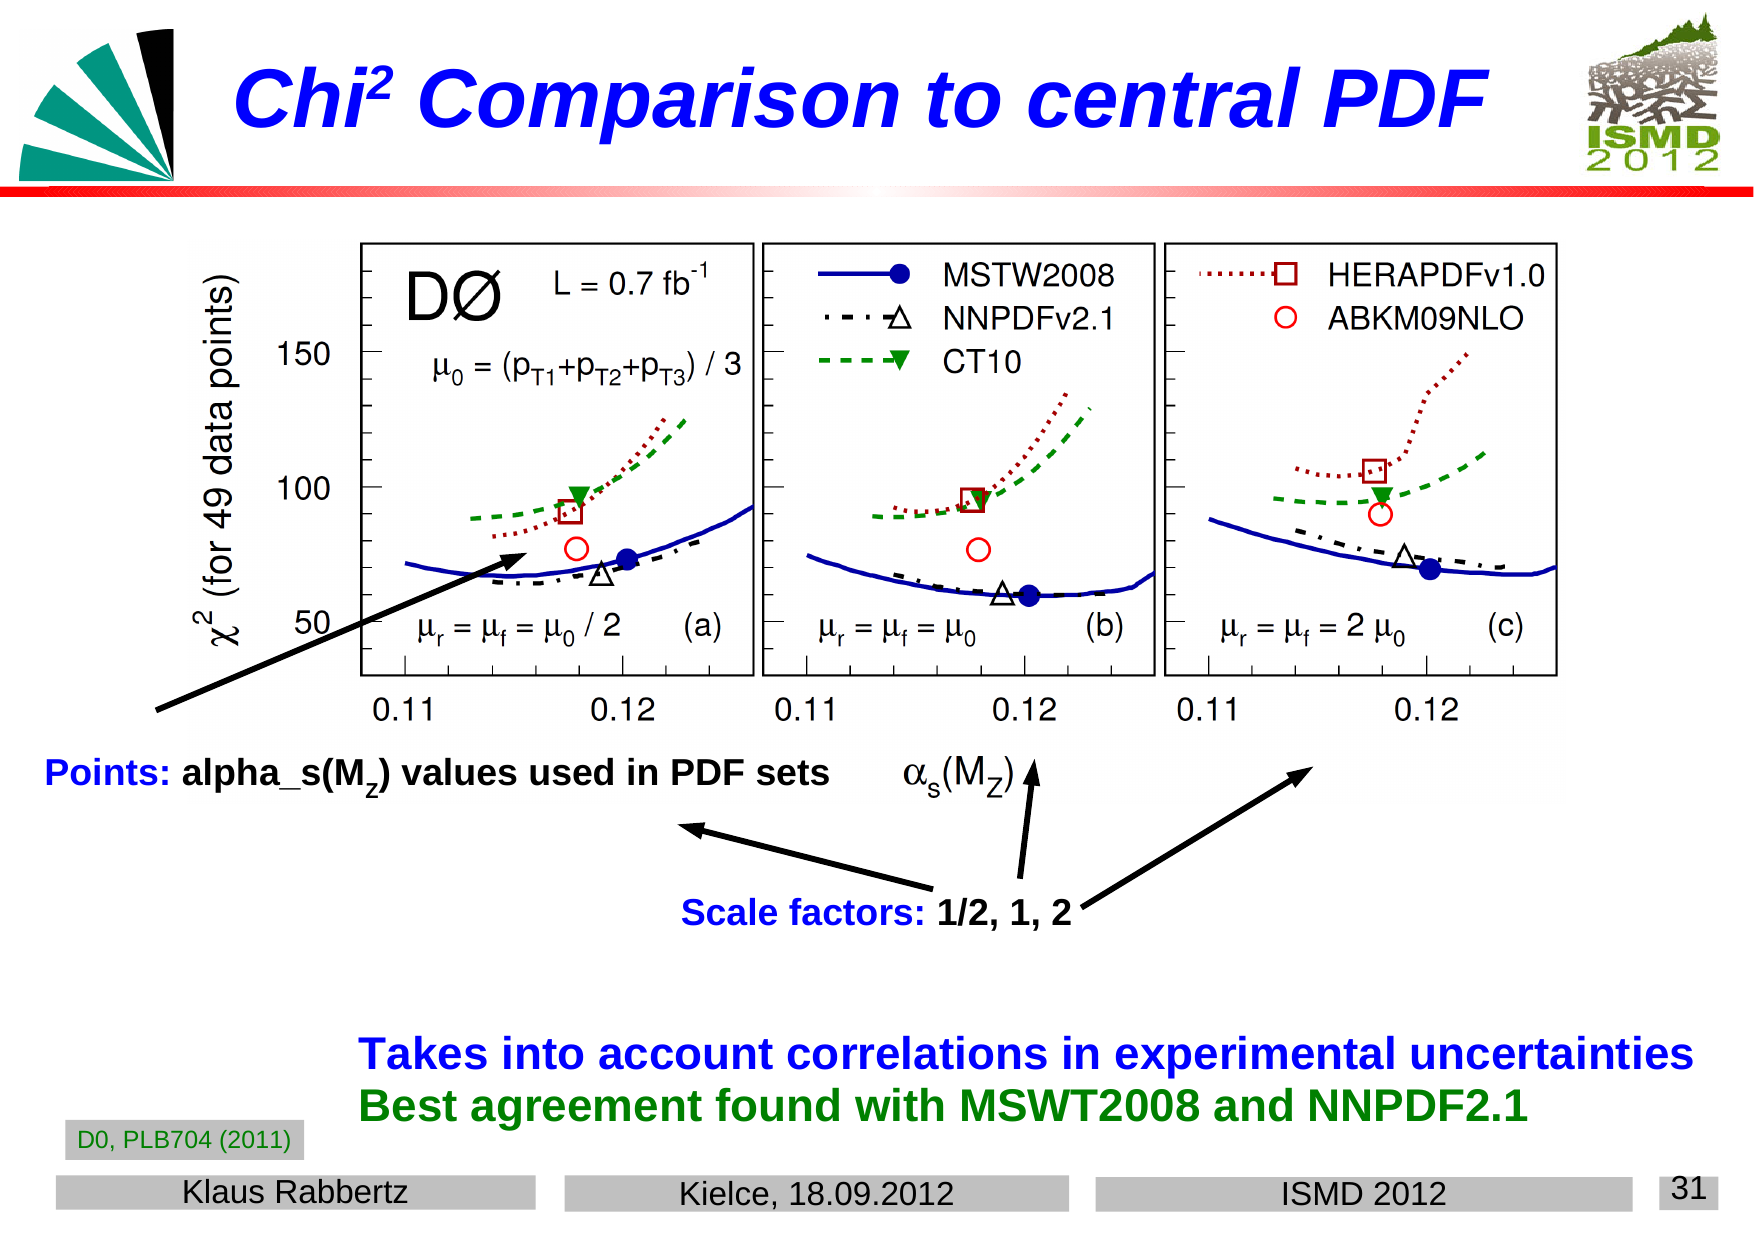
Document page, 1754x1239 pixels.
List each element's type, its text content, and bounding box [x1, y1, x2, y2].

text_box D0, PLB704 (2011) [65, 1119, 305, 1160]
picture [1579, 5, 1727, 177]
picture [187, 239, 1566, 804]
text_box Takes into account correlations in experimental uncertainties Best agreement found with MSWT2008 and NNPDF2.1 [347, 1022, 1709, 1137]
text_box Points: alpha_s(MZ) values used in PDF sets [32, 745, 843, 809]
title Chi2 Comparison to central PDF [220, 16, 1525, 182]
text_box Scale factors: 1/2, 1, 2 [668, 885, 1085, 940]
picture [19, 29, 174, 183]
